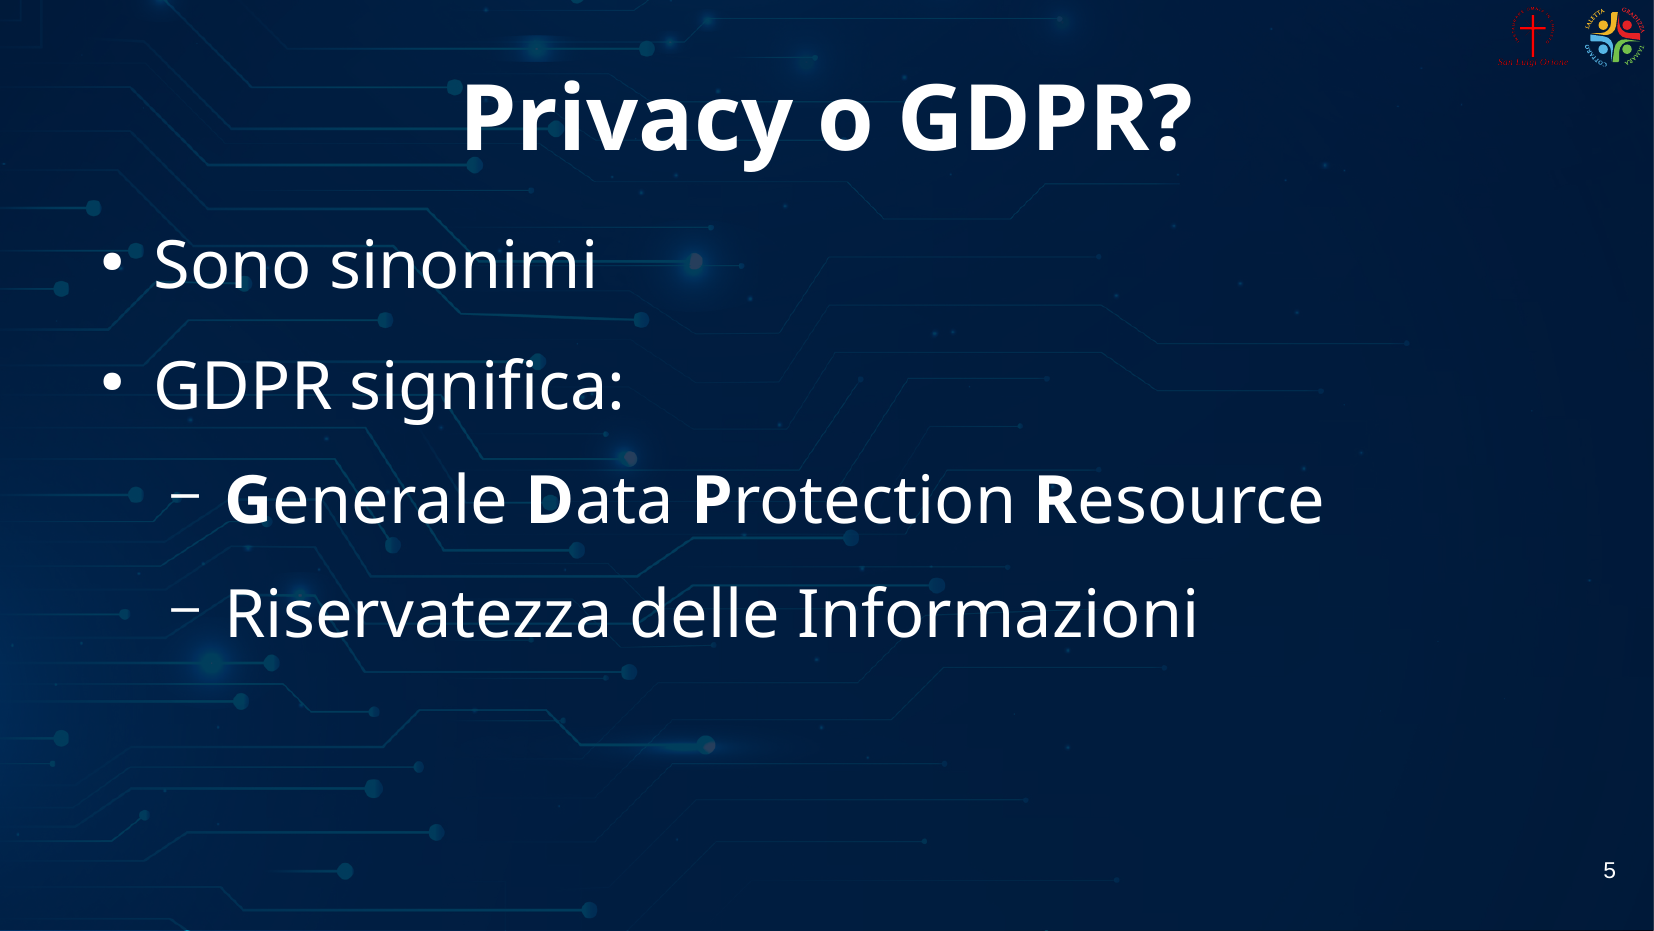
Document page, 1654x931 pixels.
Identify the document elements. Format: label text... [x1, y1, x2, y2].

title Privacy o GDPR? [82, 37, 1571, 193]
list Sono sinonimi GDPR significa: Generale Data Protection Resource Riservatezza delle Informazioni [82, 217, 1571, 809]
picture [1498, 7, 1568, 37]
